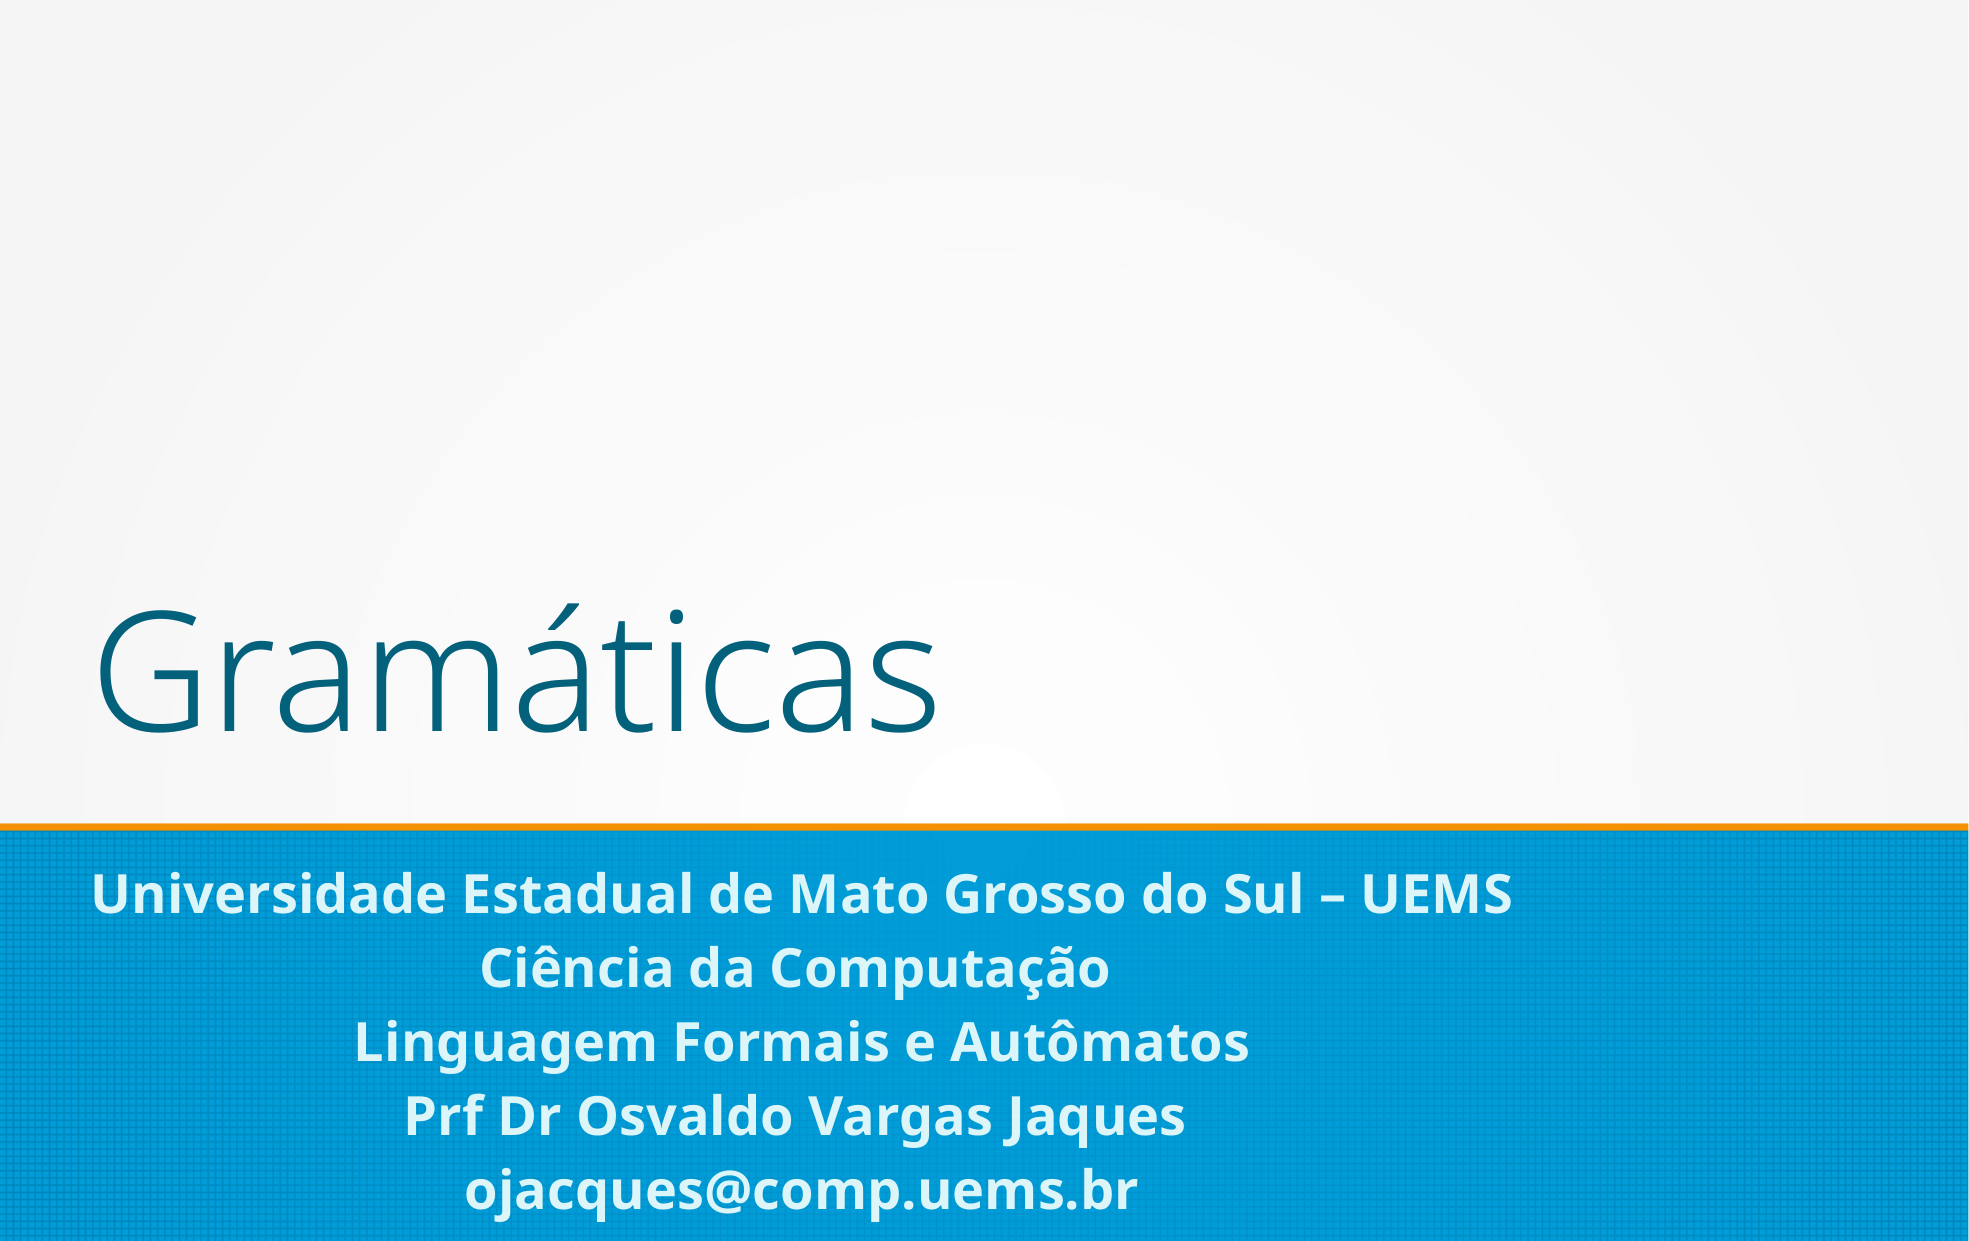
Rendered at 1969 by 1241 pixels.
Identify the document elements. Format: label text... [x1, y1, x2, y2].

picture [0, 0, 1969, 830]
subtitle Universidade Estadual de Mato Grosso do Sul – UEMS Ciência da Computação Linguagem Formais e Autômatos Prf Dr Osvaldo Vargas Jaques ojacques@comp.uems.br [90, 855, 1861, 1171]
title Gramáticas [90, 49, 1862, 781]
